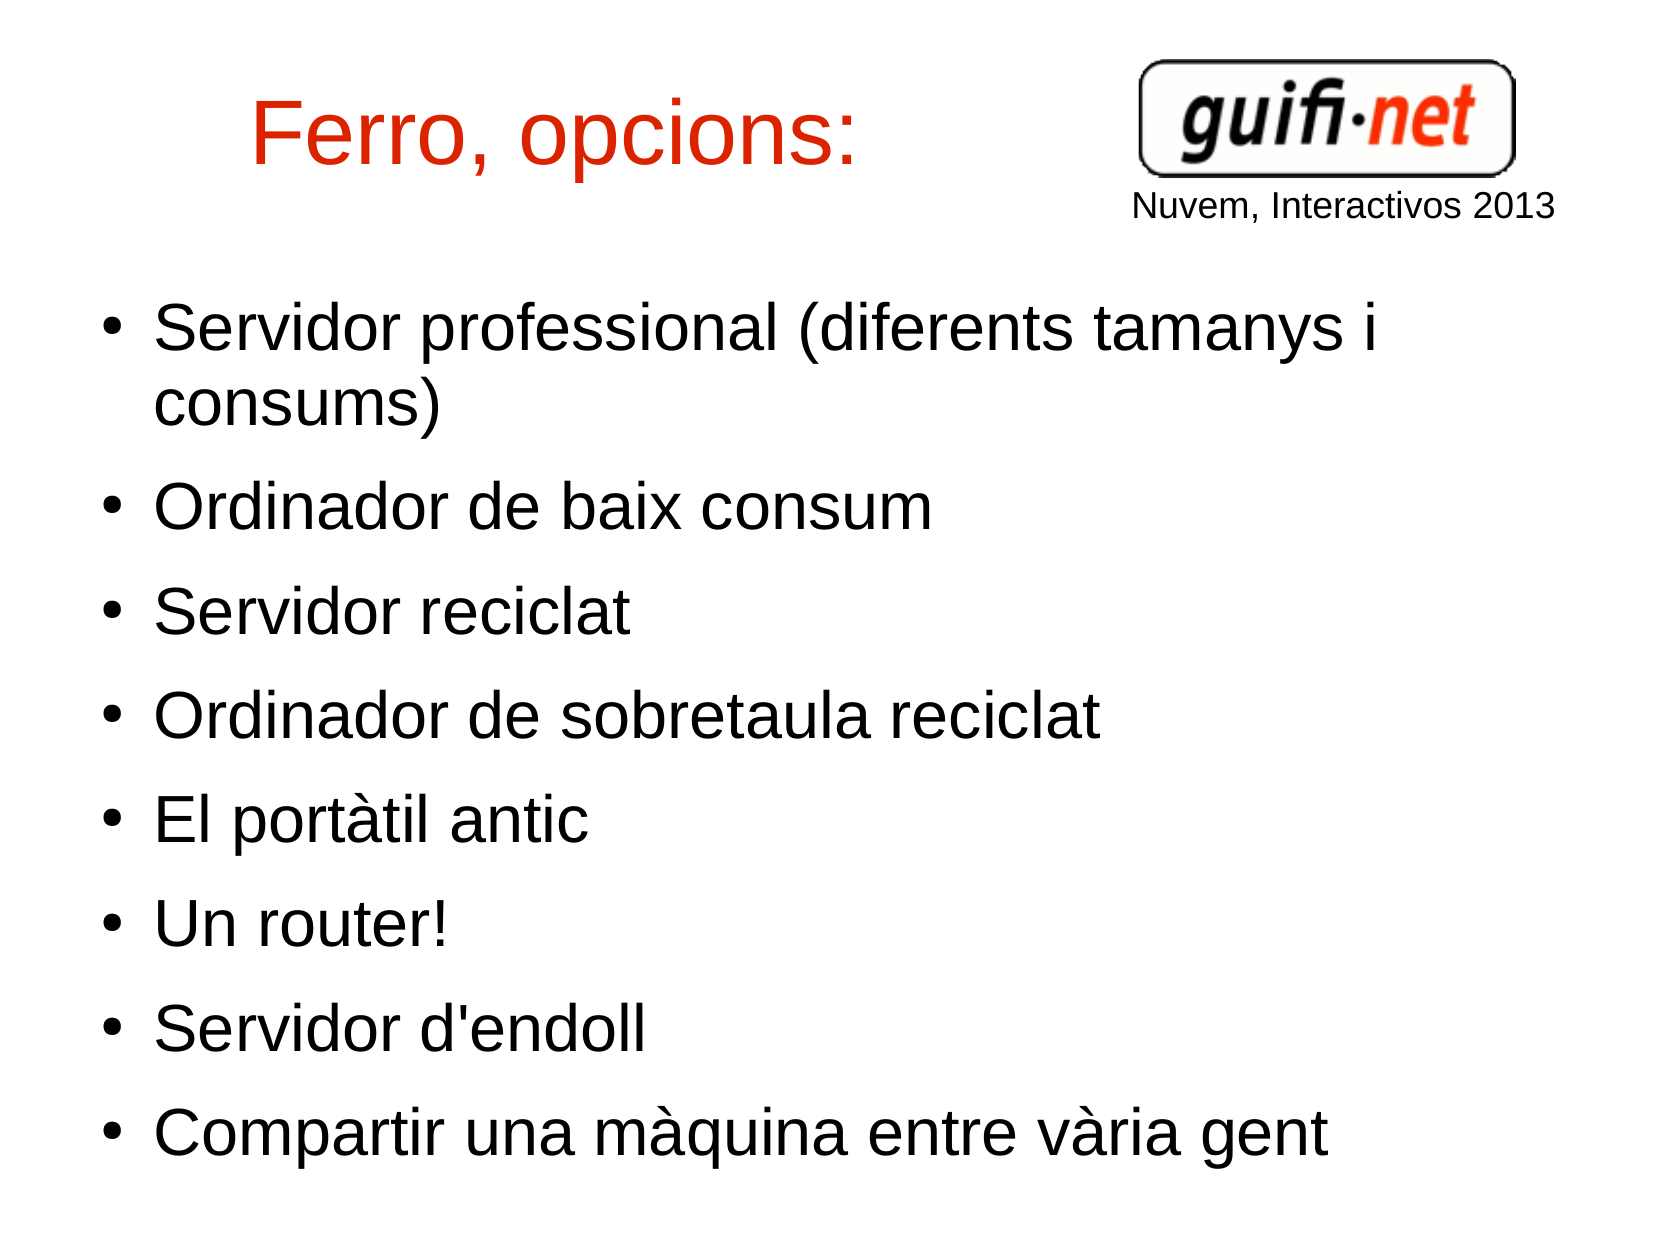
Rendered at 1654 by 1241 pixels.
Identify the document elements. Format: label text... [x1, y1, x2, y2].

list Servidor professional (diferents tamanys i consums) Ordinador de baix consum Servidor reciclat Ordinador de sobretaula reciclat El portàtil antic Un router! Servidor d'endoll Compartir una màquina entre vària gent [82, 290, 1571, 1170]
title Ferro, opcions: [0, 29, 1300, 237]
text_box Nuvem, Interactivos 2013 [1033, 177, 1654, 235]
picture [1137, 59, 1516, 177]
